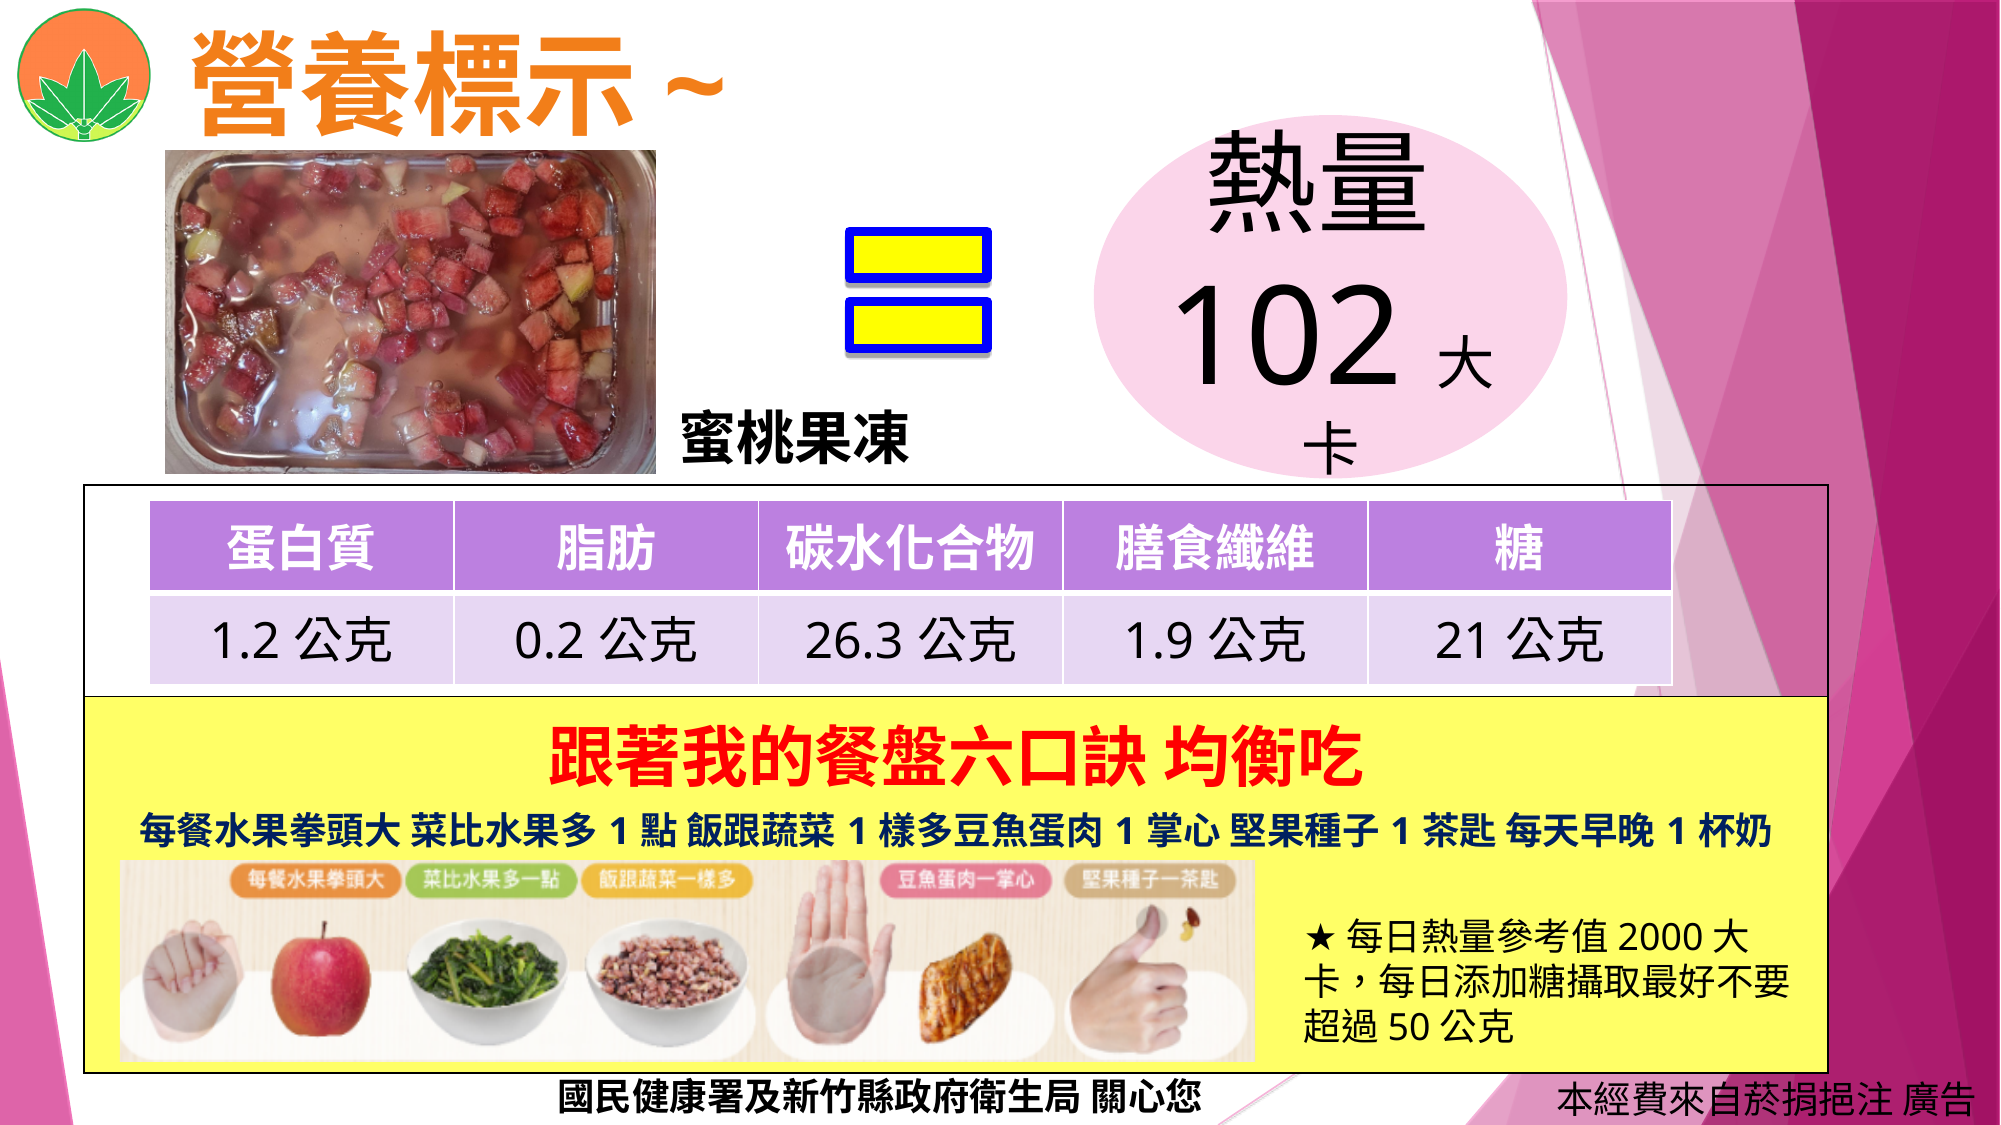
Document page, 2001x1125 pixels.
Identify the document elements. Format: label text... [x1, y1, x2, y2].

table_cell 1.2公克 [150, 596, 453, 684]
text_box 本經費來自菸捐挹注 廣告 [1541, 1068, 1993, 1125]
picture [119, 860, 1256, 1062]
table_cell 26.3公克 [759, 596, 1062, 684]
picture [2, 0, 656, 474]
table_header [85, 486, 1827, 696]
text_box 國民健康署及新竹縣政府衛生局 關心您 [542, 1065, 1233, 1125]
table_header 蛋白質 [150, 501, 453, 590]
text_box [849, 301, 988, 349]
table_cell 跟著我的餐盤六口訣 均衡吃 每餐水果拳頭大 菜比水果多1點 飯跟蔬菜1樣多豆魚蛋肉1掌心 堅果種子1茶匙 每天早晚1杯奶 [85, 697, 1827, 1072]
text_box 蜜桃果凍 [663, 394, 1000, 480]
table_cell 21公克 [1369, 596, 1671, 684]
table_header 糖 [1369, 501, 1671, 590]
text_box 熱量102大卡 [1093, 115, 1568, 479]
table_header 膳食纖維 [1064, 501, 1367, 590]
text_box ★每日熱量參考值2000大卡，每日添加糖攝取最好不要超過50公克 [1289, 905, 1818, 1056]
table_cell 0.2公克 [455, 596, 758, 684]
text_box [849, 231, 988, 279]
text_box 營養標示~ [172, 6, 744, 157]
table_cell 1.9公克 [1064, 596, 1367, 684]
table_header 脂肪 [455, 501, 758, 590]
table_header 碳水化合物 [759, 501, 1062, 590]
